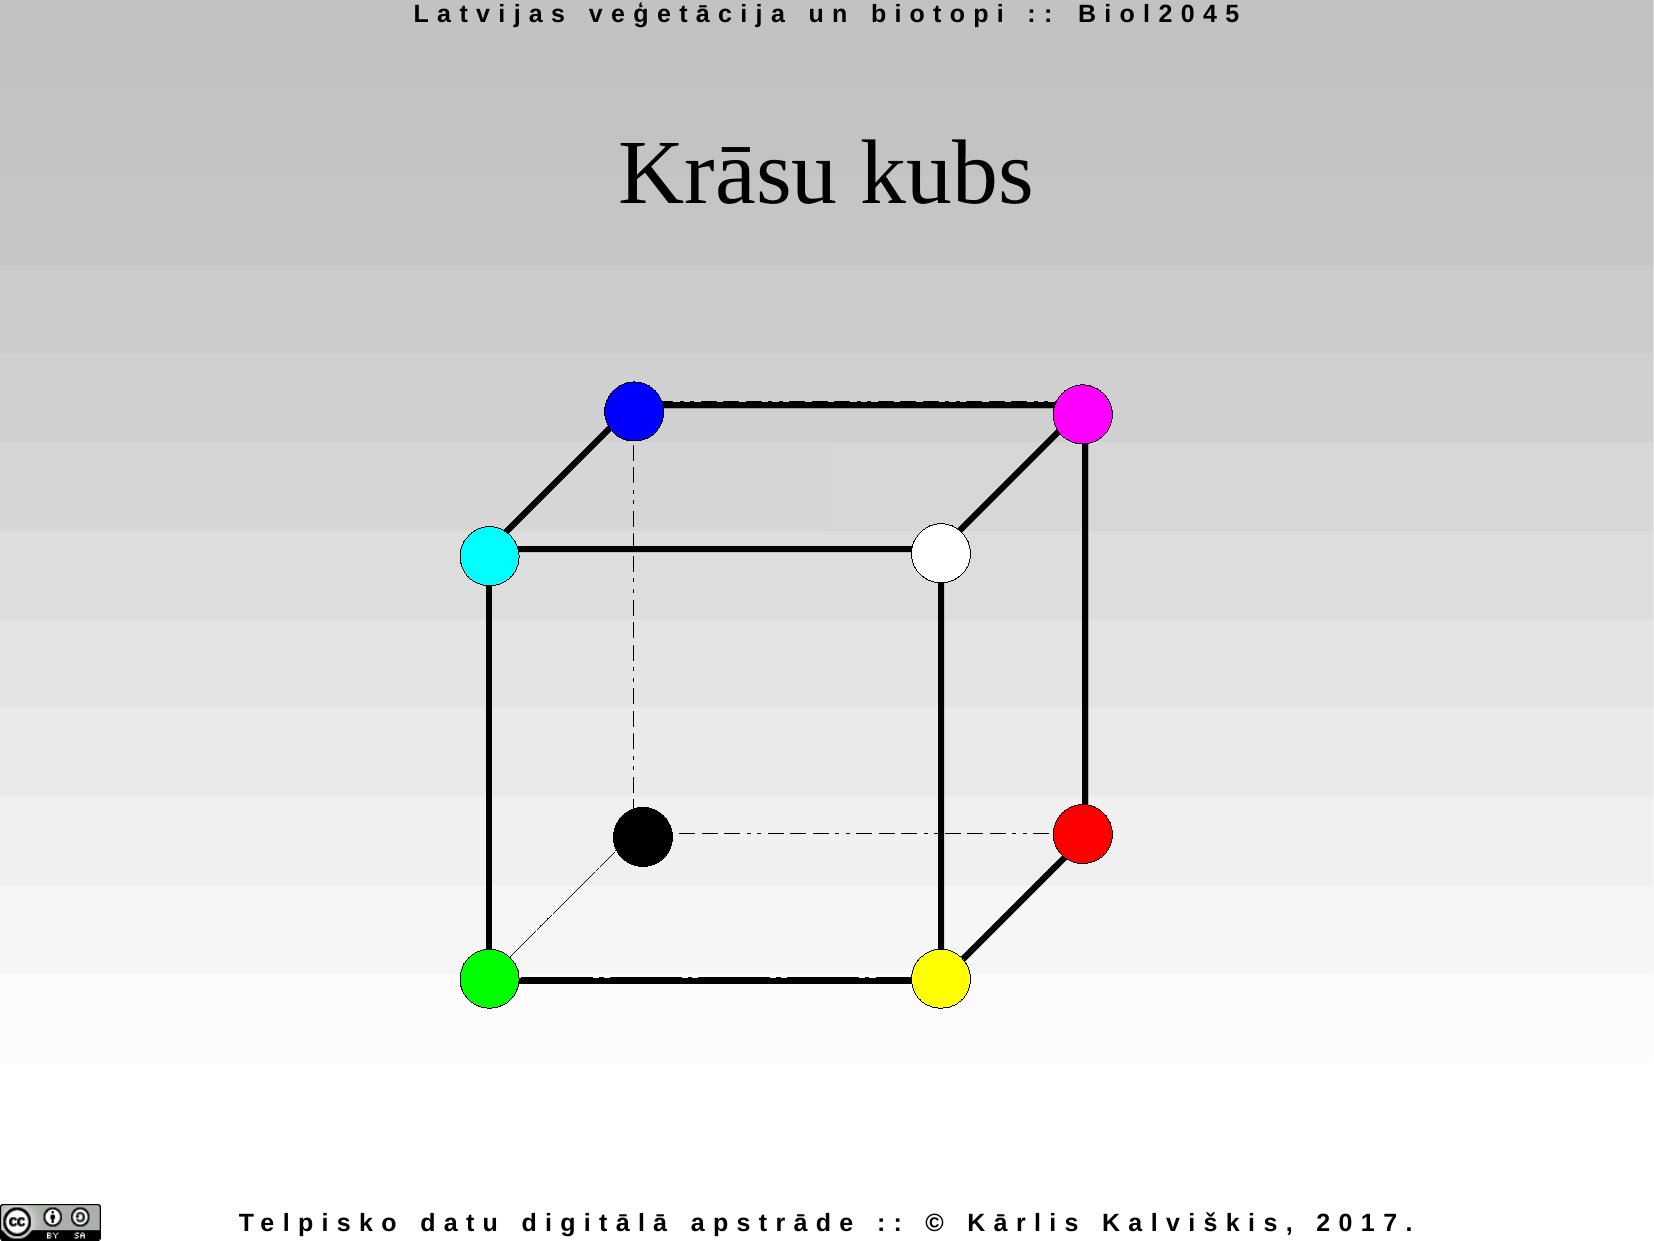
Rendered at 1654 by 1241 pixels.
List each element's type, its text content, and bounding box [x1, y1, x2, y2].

title Krāsu kubs [29, 49, 1625, 296]
text_box [460, 949, 520, 1009]
picture [0, 0, 1654, 1241]
text_box [1053, 804, 1113, 864]
text_box [911, 523, 971, 583]
text_box [1053, 384, 1113, 444]
text_box [604, 381, 664, 441]
text_box [911, 949, 971, 1009]
text_box [460, 526, 520, 586]
text_box [613, 807, 673, 867]
